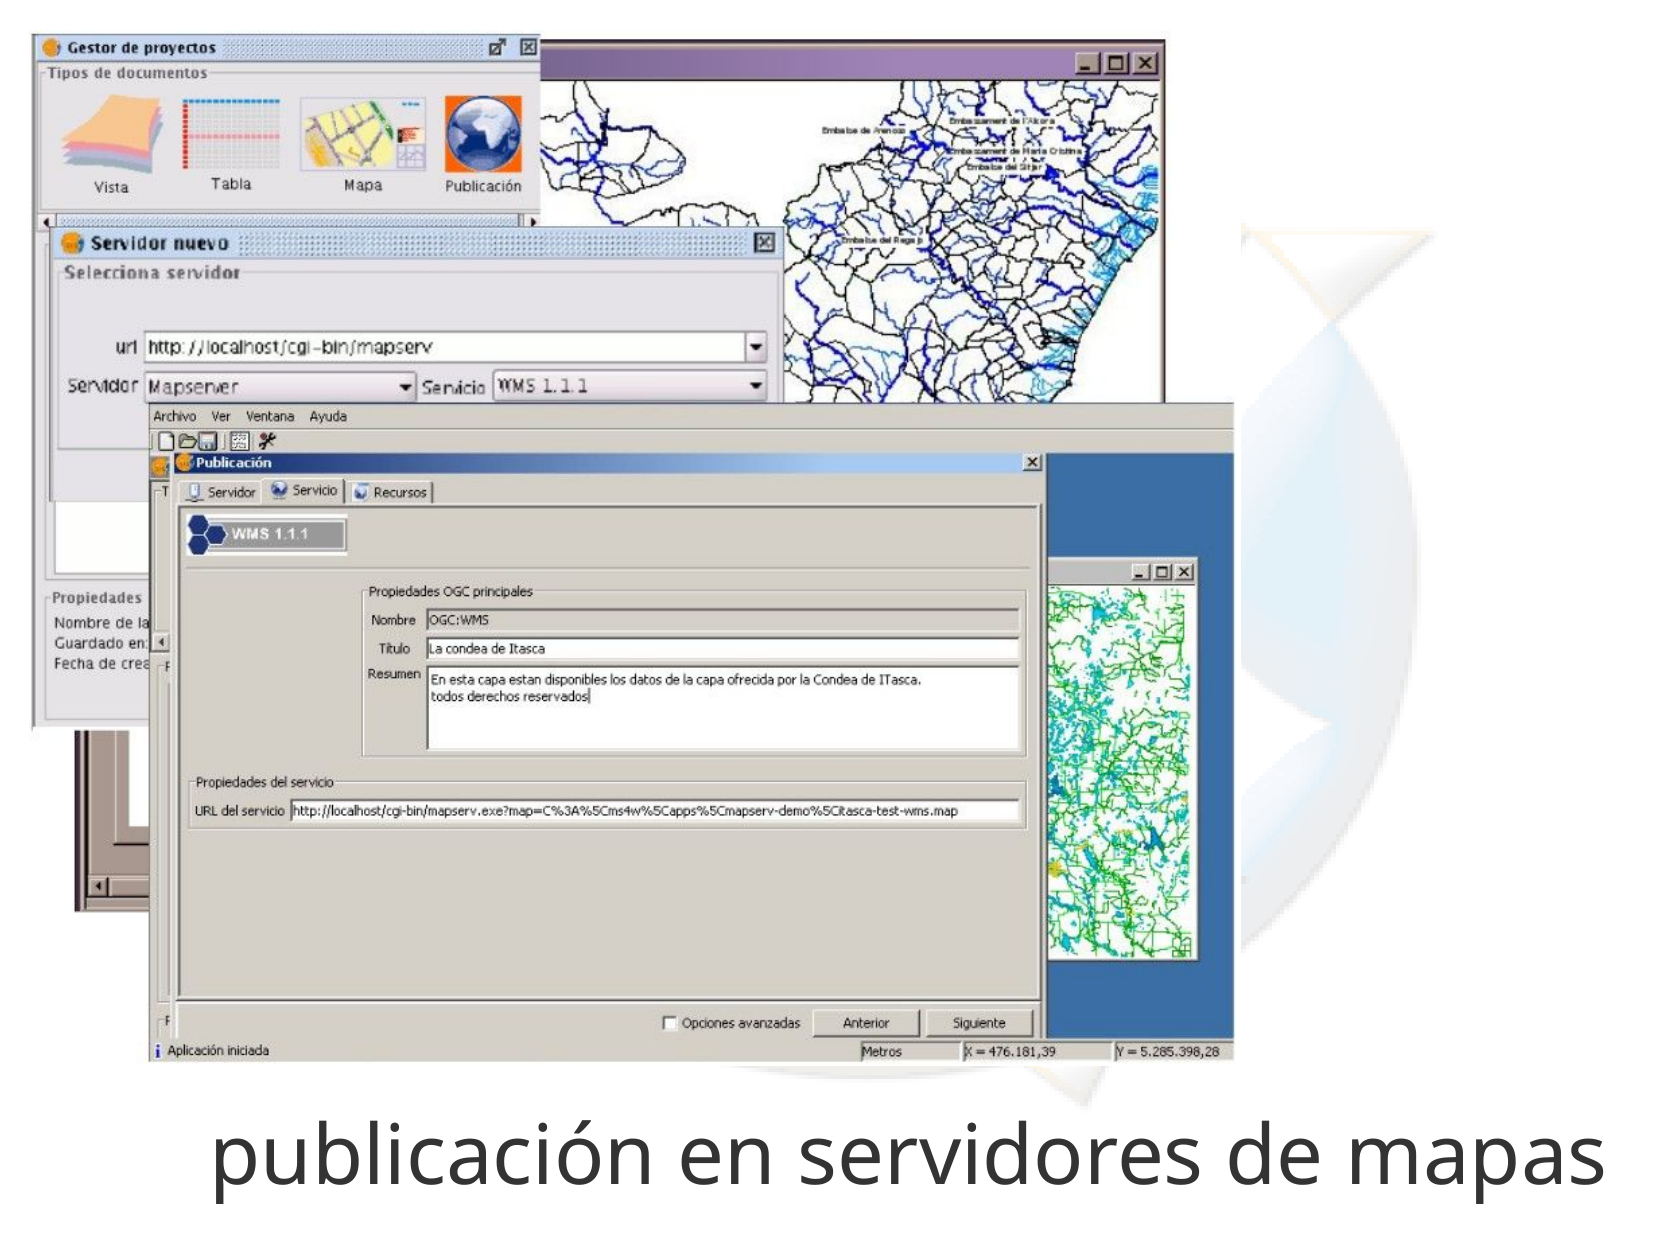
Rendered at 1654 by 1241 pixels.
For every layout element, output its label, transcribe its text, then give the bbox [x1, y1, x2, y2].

picture [29, 30, 1241, 1066]
text_box publicación en servidores de mapas [14, 1094, 1625, 1211]
